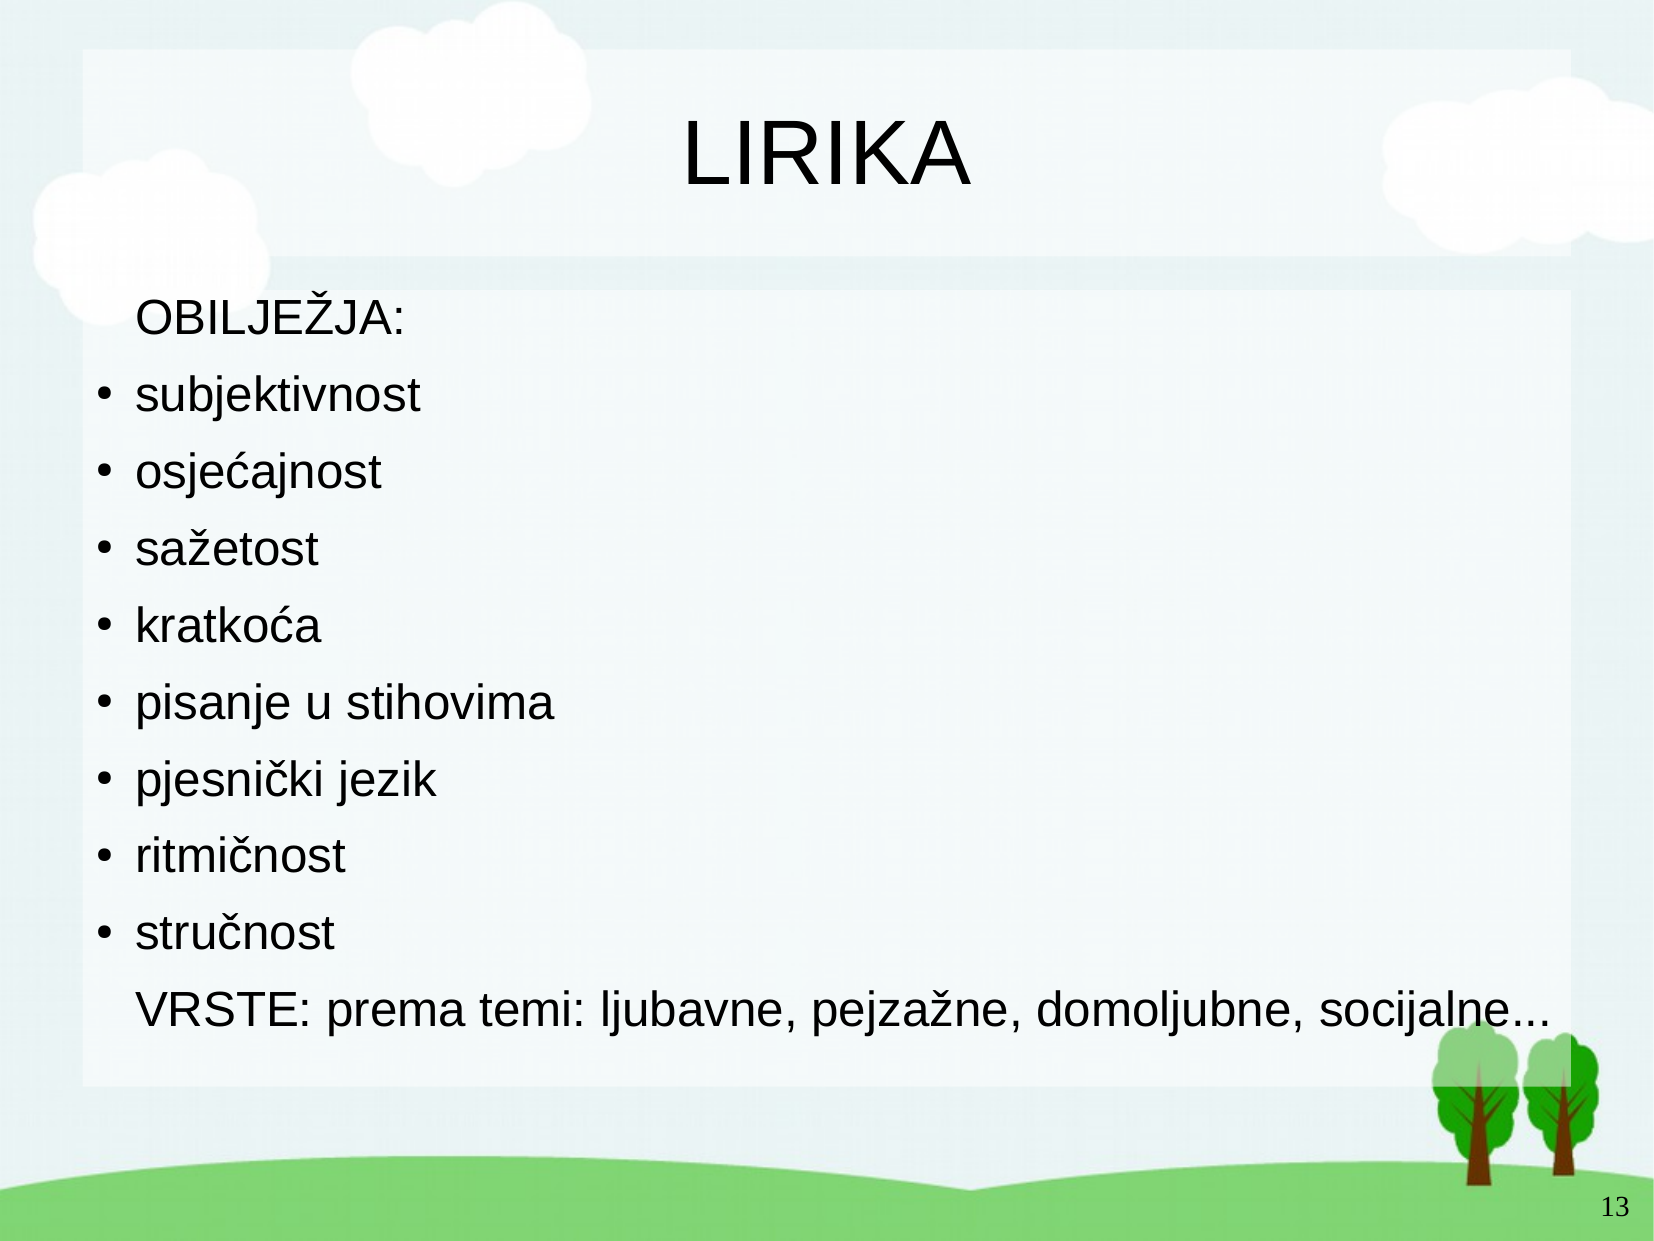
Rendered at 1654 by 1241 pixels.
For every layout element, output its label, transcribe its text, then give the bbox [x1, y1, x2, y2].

title LIRIKA [82, 49, 1571, 257]
picture [0, 0, 1654, 1241]
list OBILJEŽJA: subjektivnost osjećajnost sažetost kratkoća pisanje u stihovima pjesnički jezik ritmičnost stručnost VRSTE: prema temi: ljubavne, pejzažne, domoljubne, socijalne... [82, 290, 1571, 1087]
